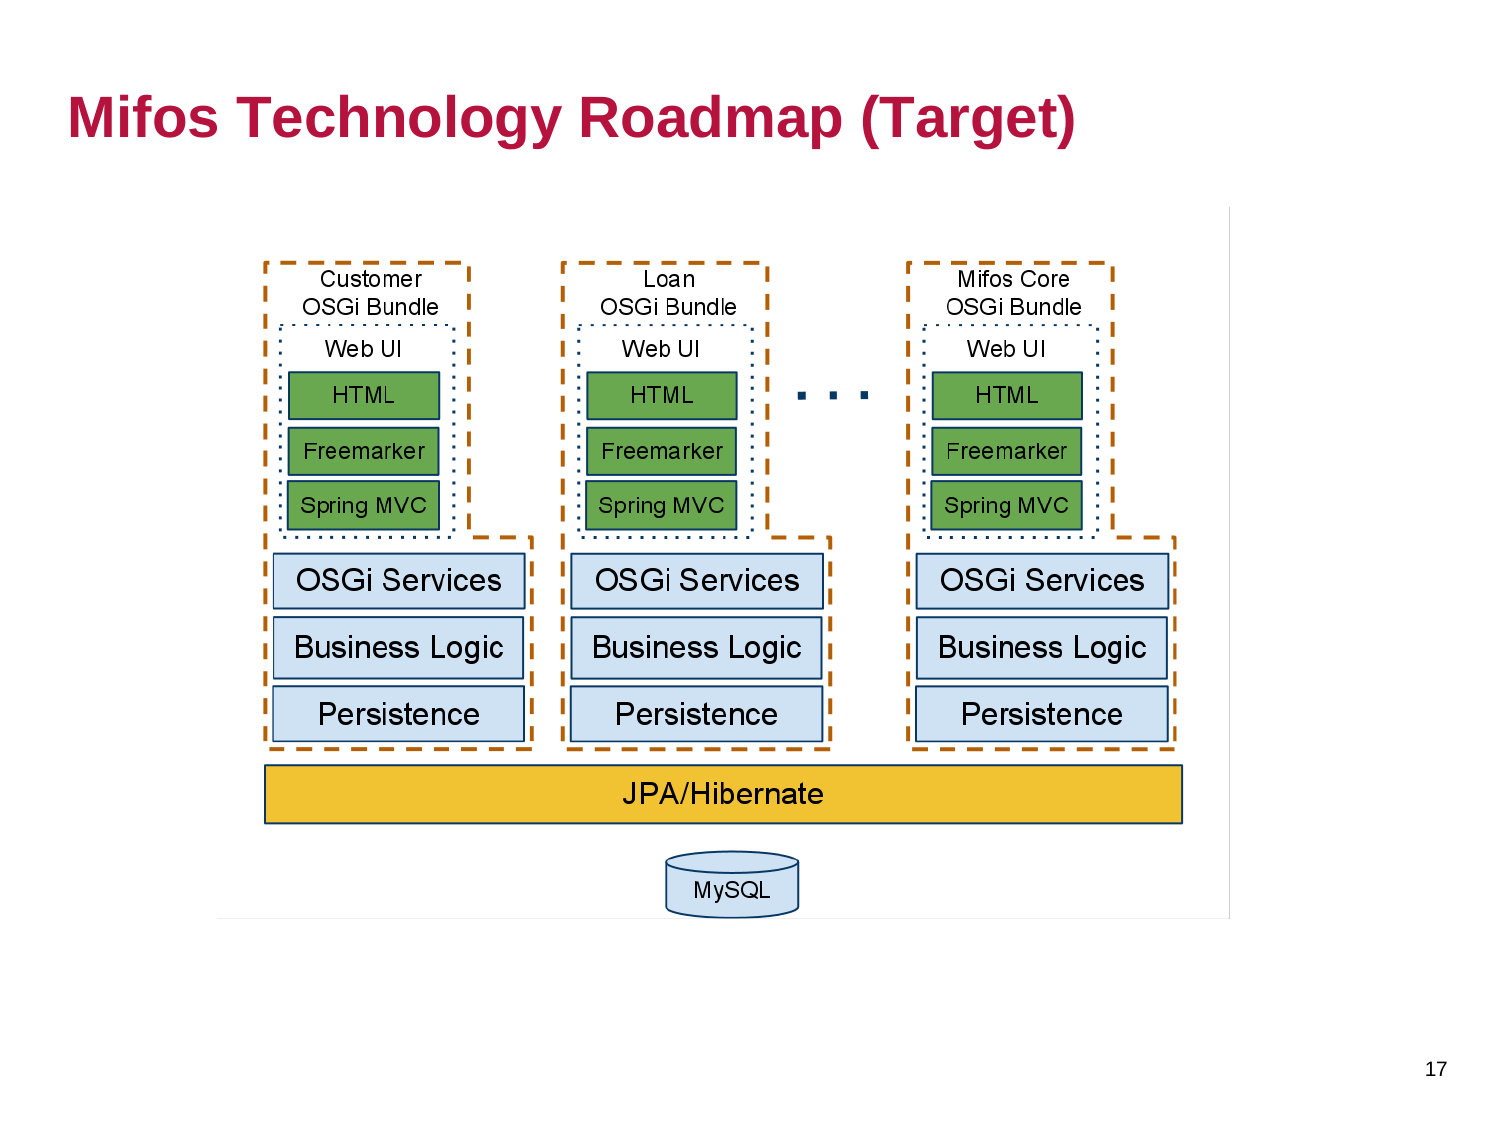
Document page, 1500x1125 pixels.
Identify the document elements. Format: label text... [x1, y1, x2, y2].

title Mifos Technology Roadmap (Target) [53, 59, 1447, 185]
picture [217, 207, 1230, 919]
